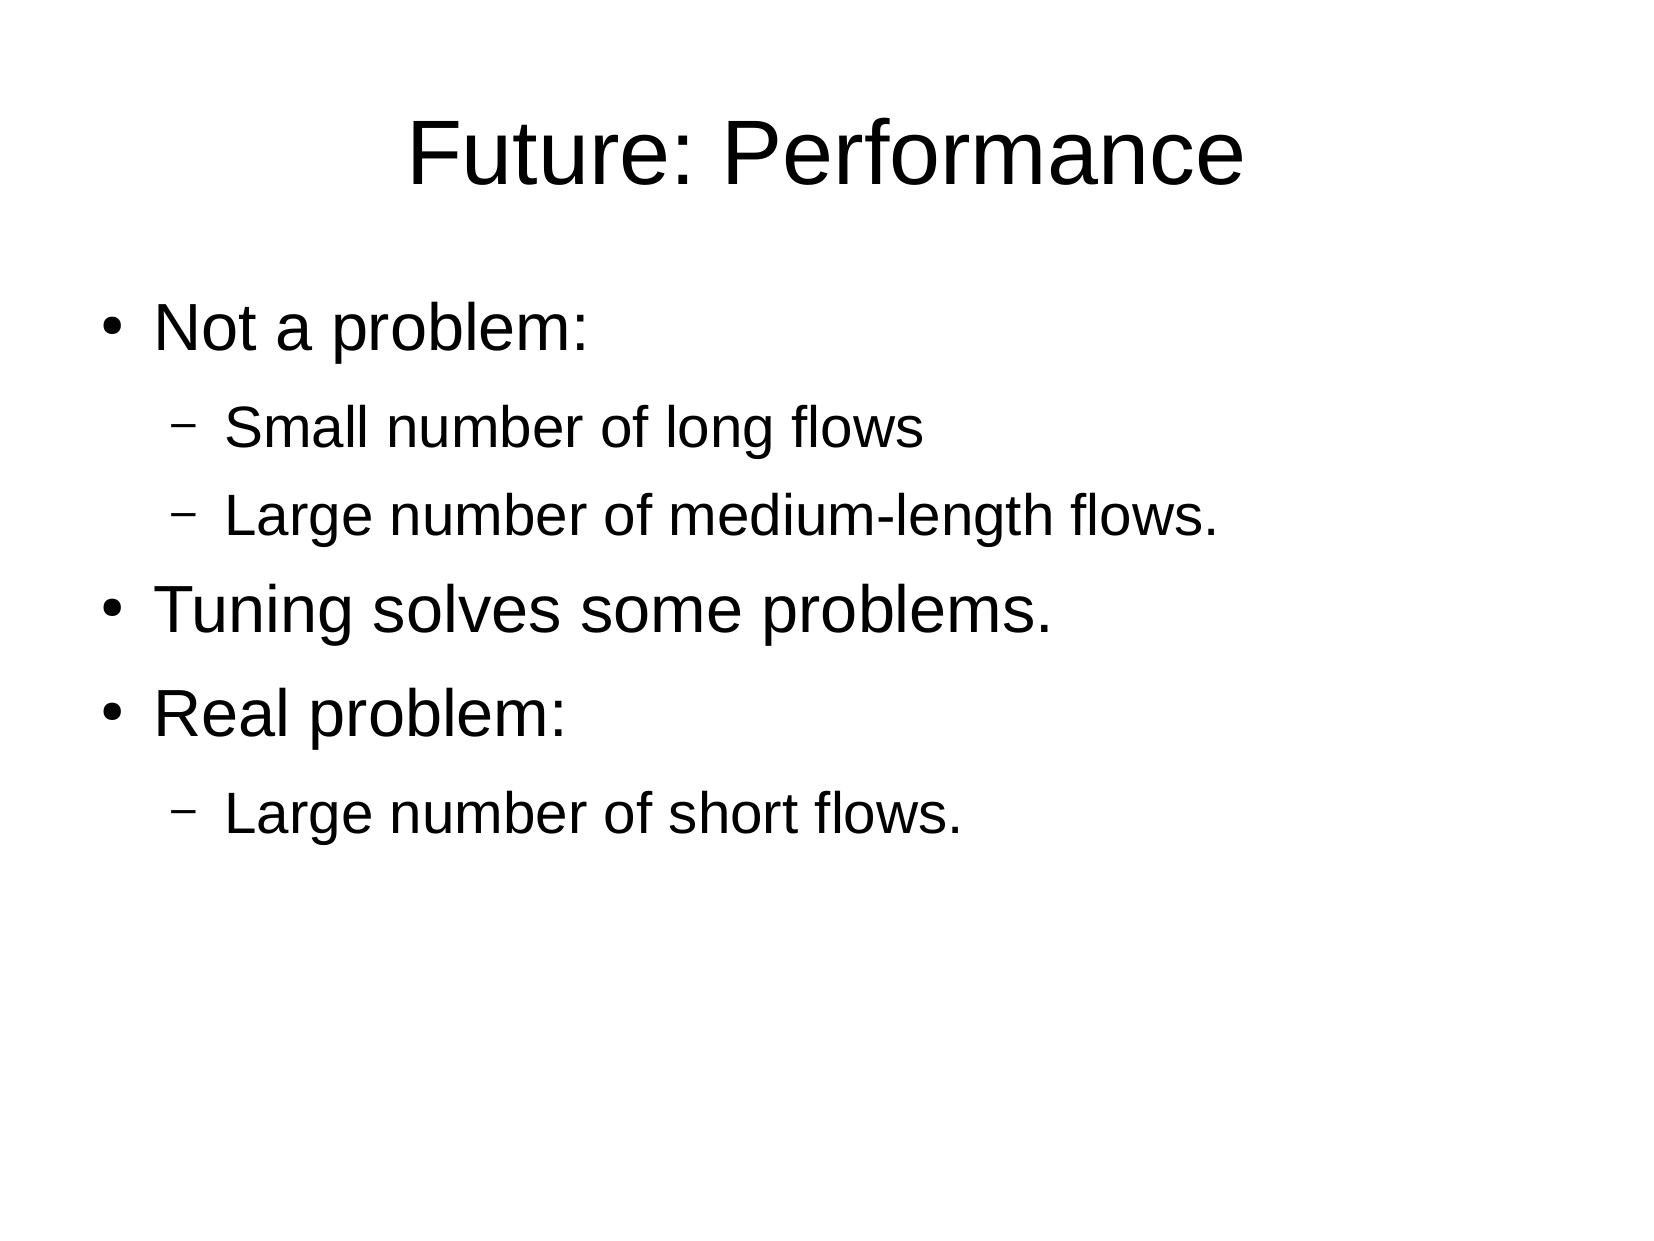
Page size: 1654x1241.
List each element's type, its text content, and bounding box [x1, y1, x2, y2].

title Future: Performance [82, 49, 1571, 257]
list Not a problem: Small number of long flows Large number of medium-length flows. Tuning solves some problems. Real problem: Large number of short flows. [82, 290, 1538, 1010]
